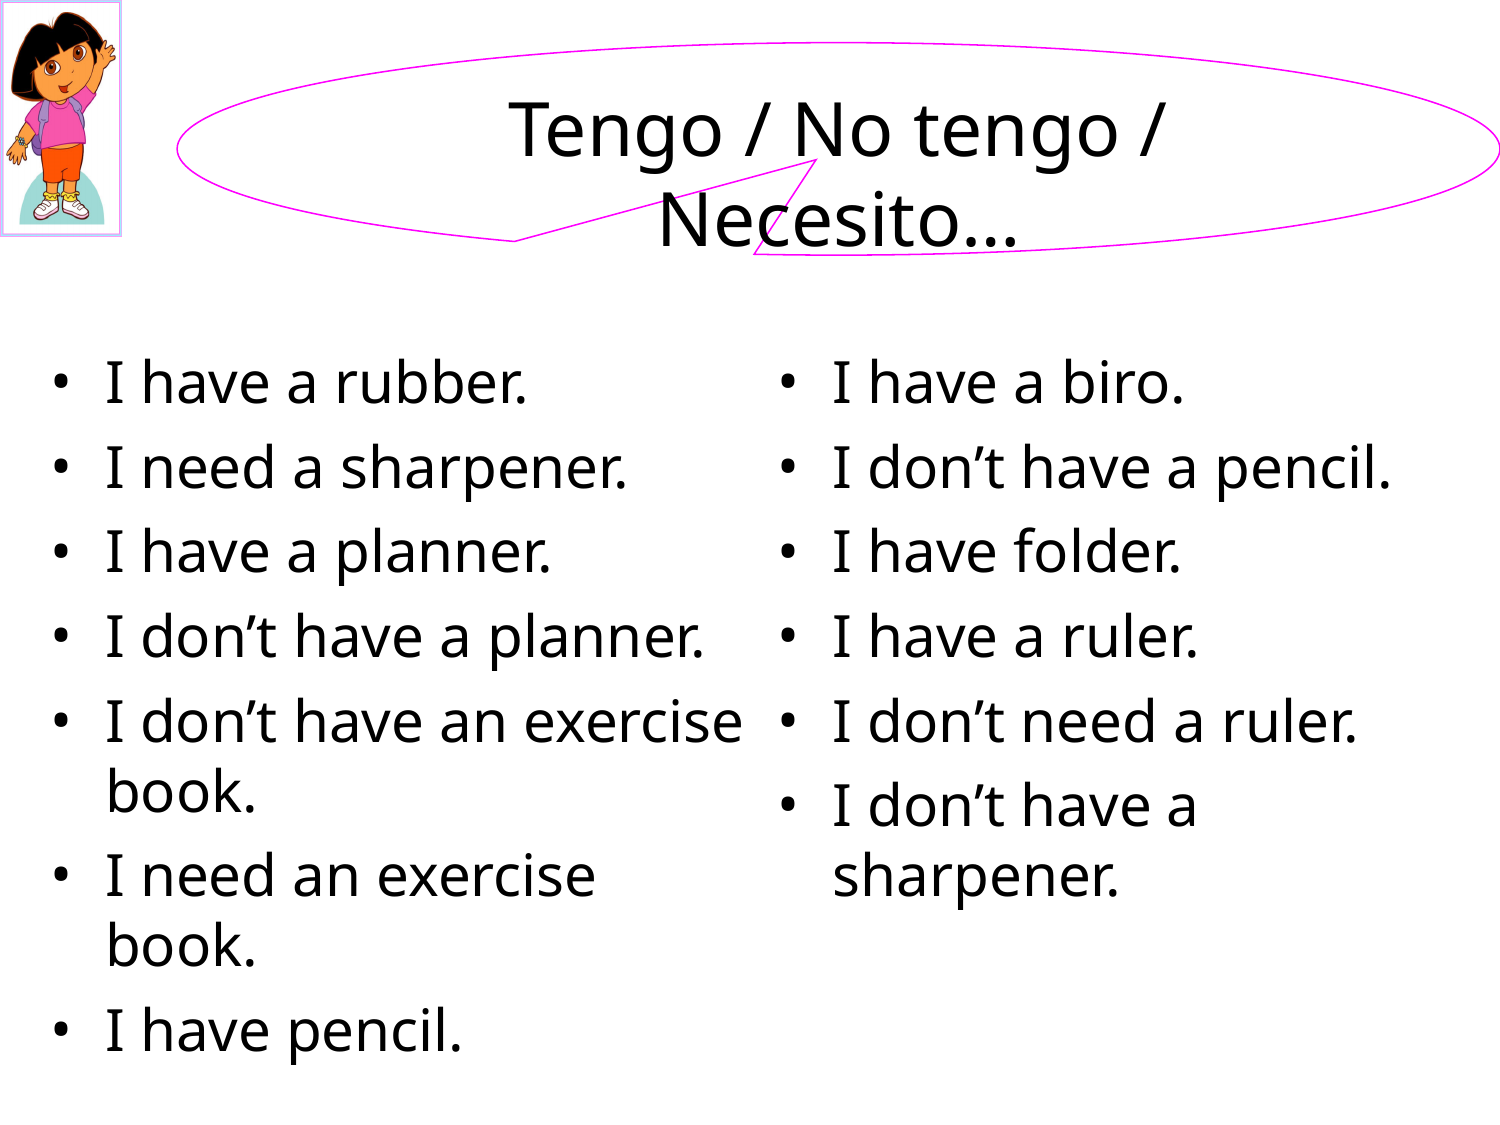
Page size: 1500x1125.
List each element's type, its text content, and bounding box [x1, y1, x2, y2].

text_box Tengo / No tengo / Necesito… [177, 42, 1500, 256]
text_box I have a biro. I don’t have a pencil. I have folder. I have a ruler. I don’t need a ruler. I don’t have a sharpener. [762, 338, 1459, 1094]
picture [0, 0, 122, 237]
text_box I have a rubber. I need a sharpener. I have a planner. I don’t have a planner. I don’t have an exercise book. I need an exercise book. I have pencil. [35, 338, 762, 1094]
